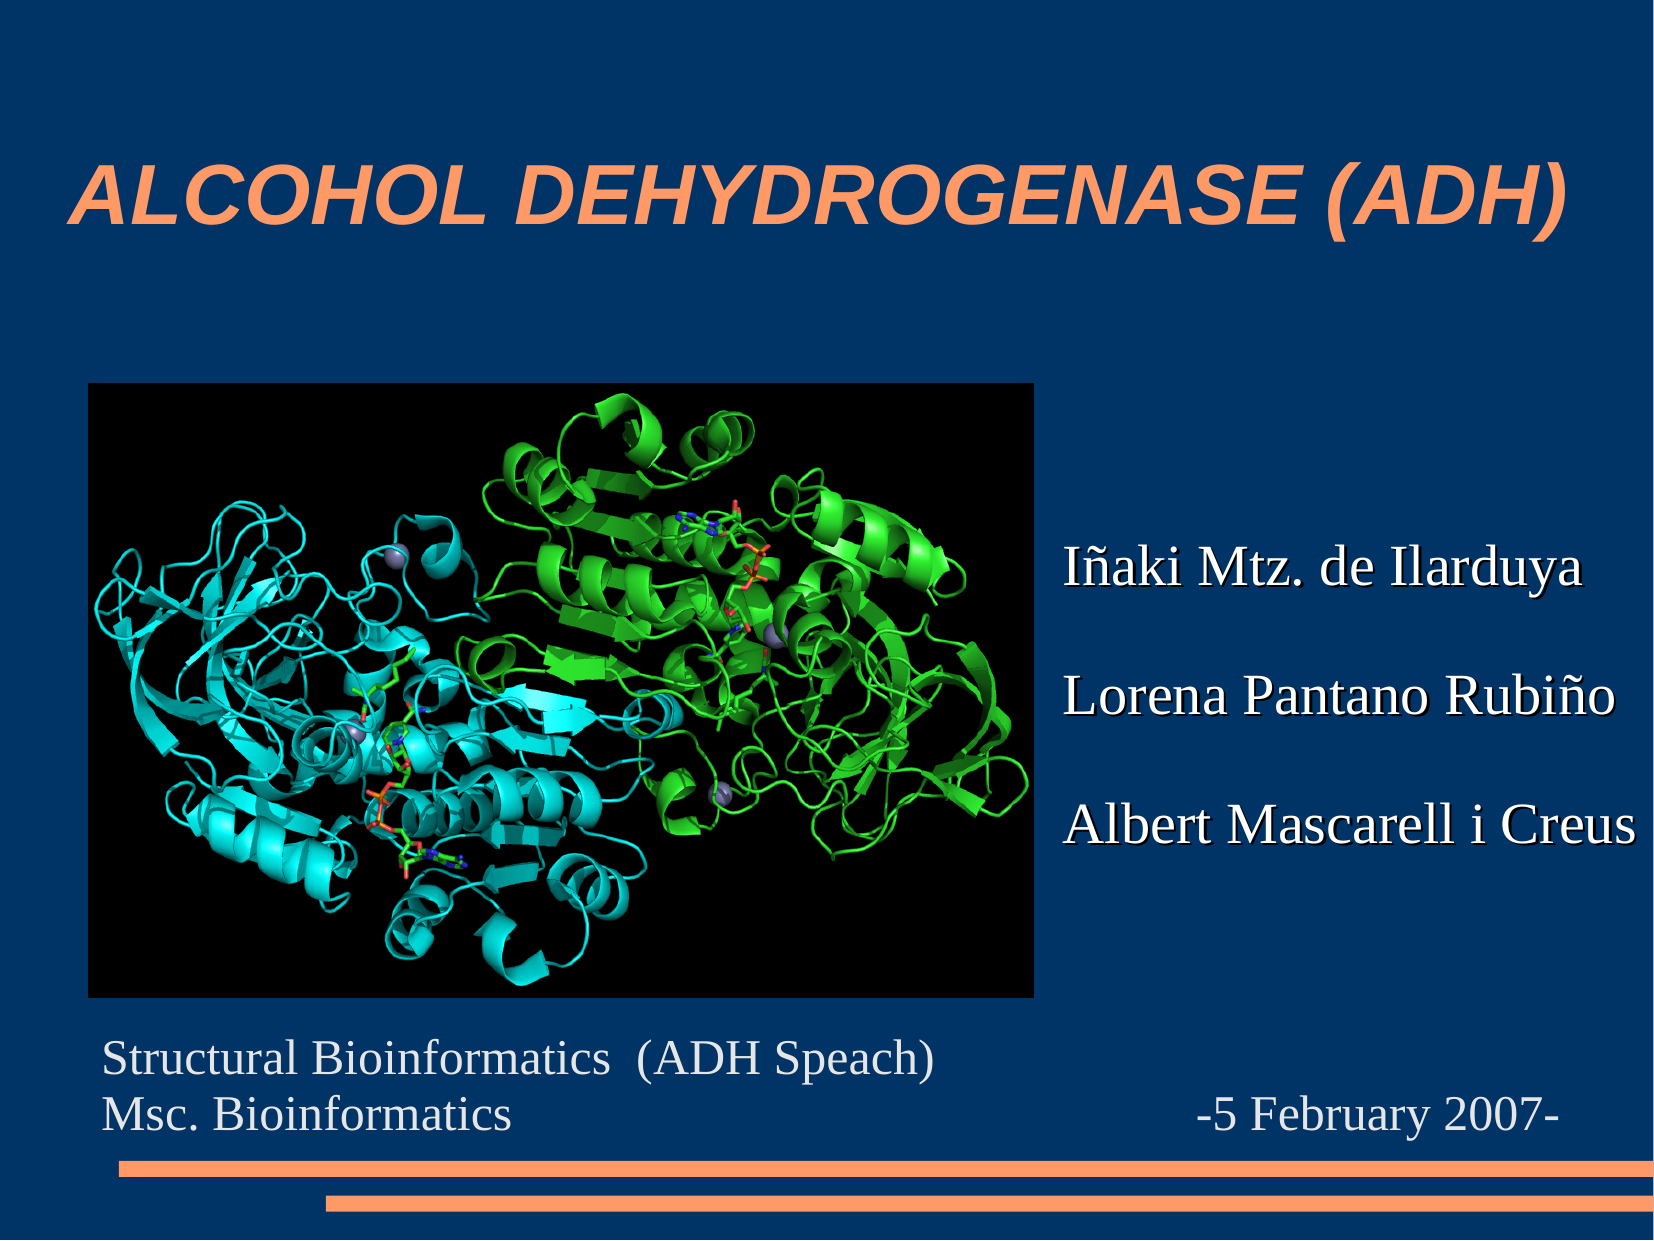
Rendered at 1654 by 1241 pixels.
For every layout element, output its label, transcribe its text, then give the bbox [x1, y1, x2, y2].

text_box Structural Bioinformatics (ADH Speach) Msc. Bioinformatics -5 February 2007- [88, 1030, 1654, 1152]
picture [88, 383, 1034, 998]
text_box Iñaki Mtz. de Ilarduya Lorena Pantano Rubiño Albert Mascarell i Creus [1062, 533, 1654, 886]
title ALCOHOL DEHYDROGENASE (ADH) [68, 91, 1625, 299]
